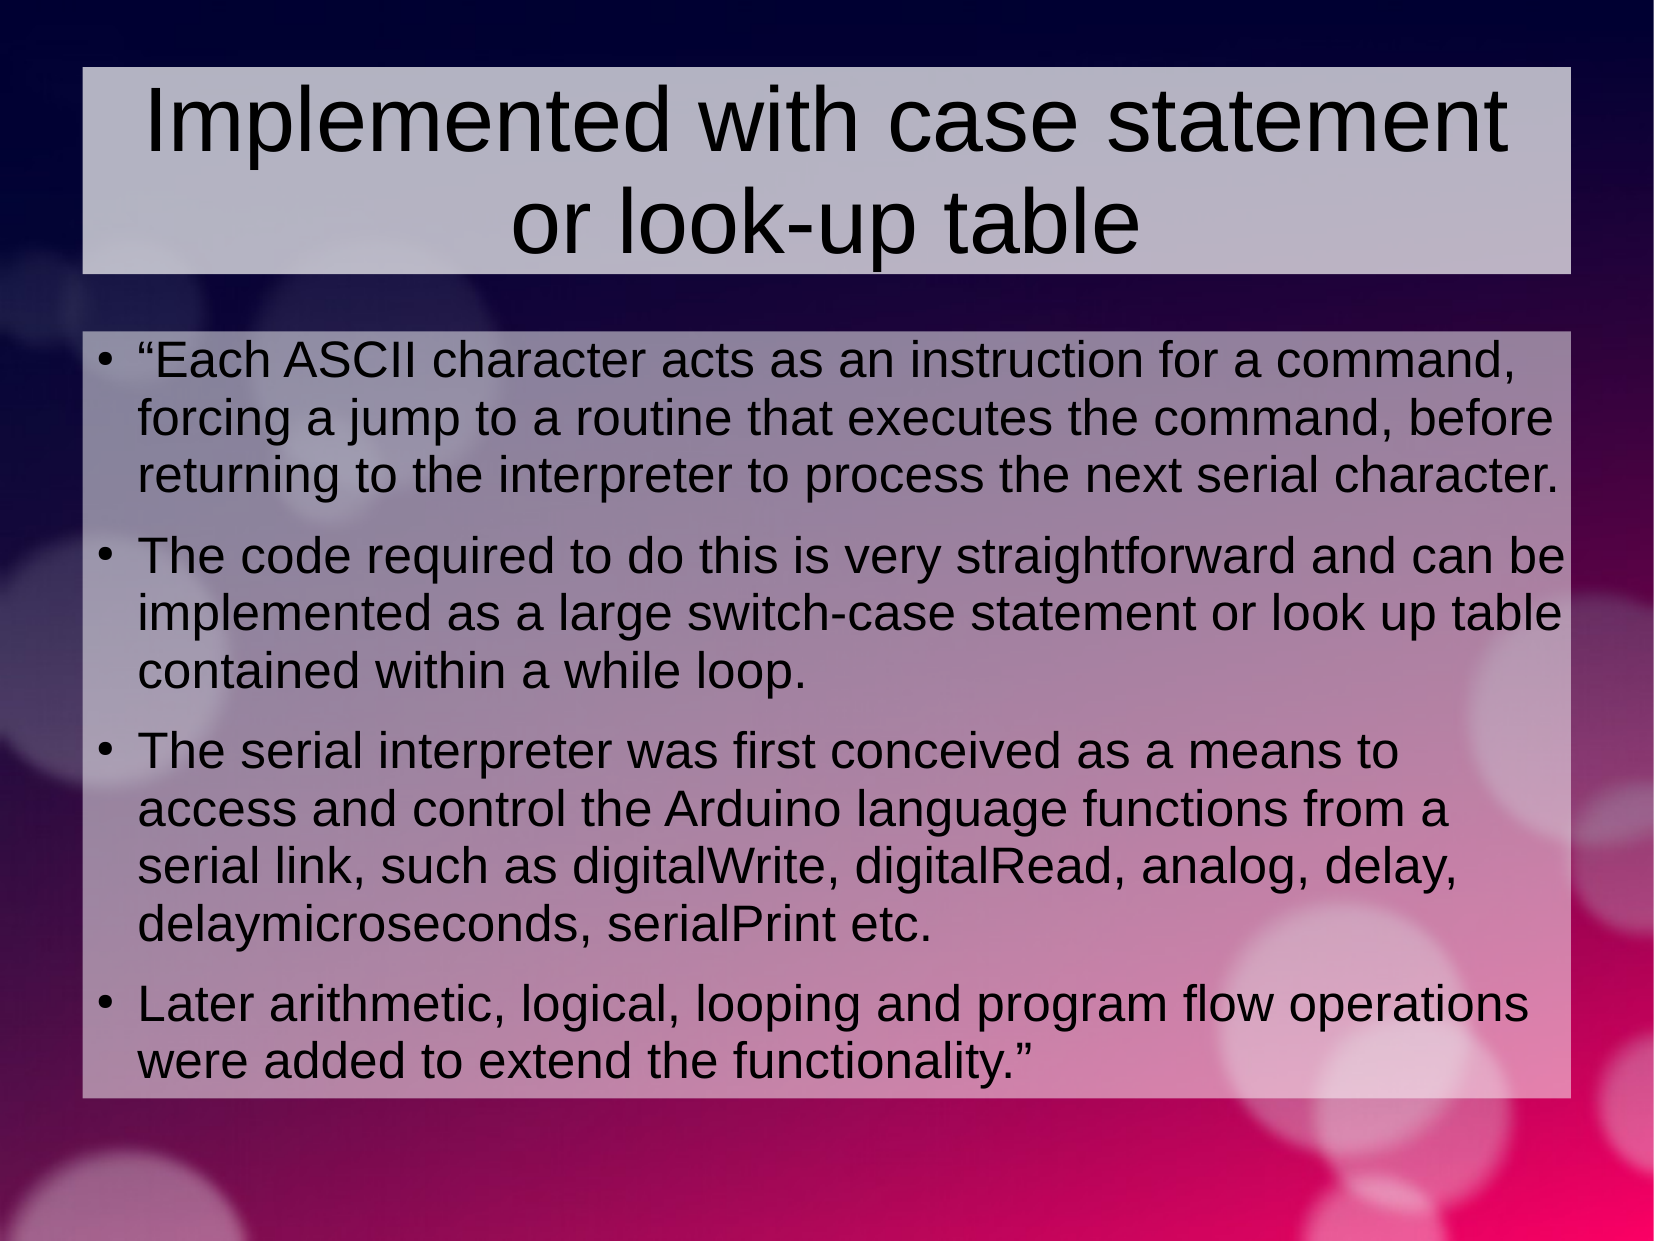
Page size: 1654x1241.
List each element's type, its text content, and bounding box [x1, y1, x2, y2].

title Implemented with case statement or look-up table [82, 67, 1571, 275]
list “Each ASCII character acts as an instruction for a command, forcing a jump to a routine that executes the command, before returning to the interpreter to process the next serial character. The code required to do this is very straightforward and can be implemented as a large switch-case statement or look up table contained within a while loop. The serial interpreter was first conceived as a means to access and control the Arduino language functions from a serial link, such as digitalWrite, digitalRead, analog, delay, delaymicroseconds, serialPrint etc. Later arithmetic, logical, looping and program flow operations were added to extend the functionality.” [82, 331, 1571, 1099]
picture [0, 0, 1654, 1241]
